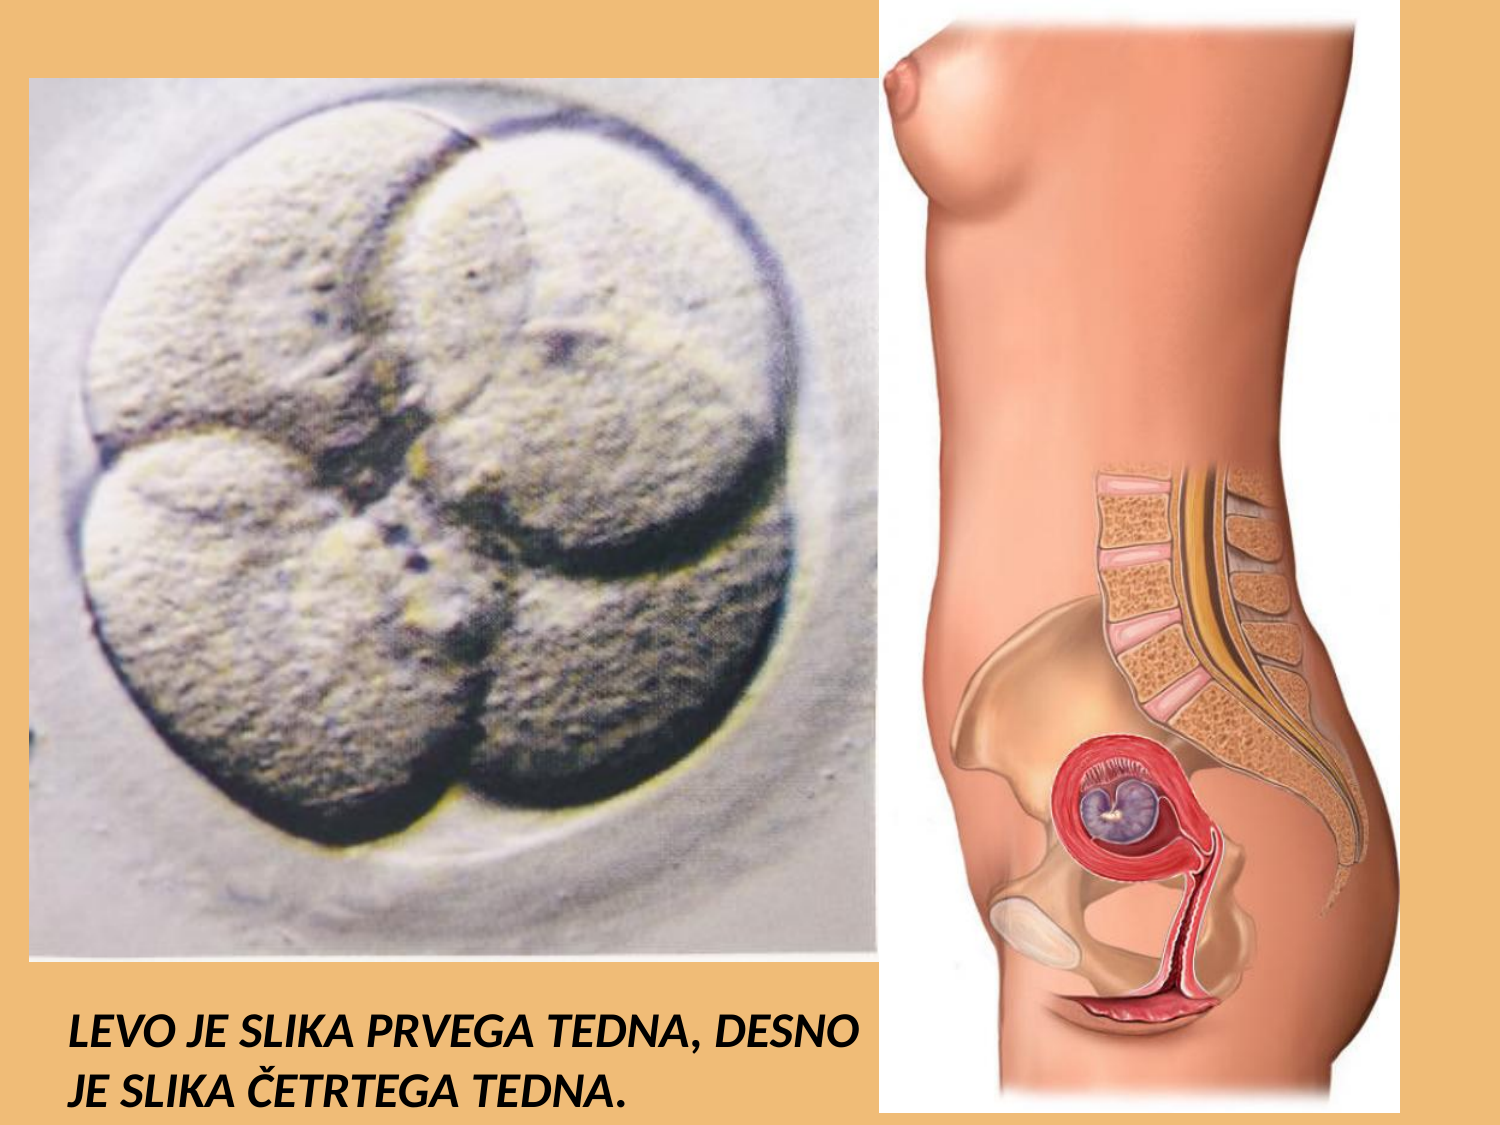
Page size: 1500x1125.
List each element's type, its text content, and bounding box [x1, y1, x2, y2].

picture [29, 0, 1400, 1113]
list LEVO JE SLIKA PRVEGA TEDNA, DESNO JE SLIKA ČETRTEGA TEDNA. [53, 962, 898, 1125]
